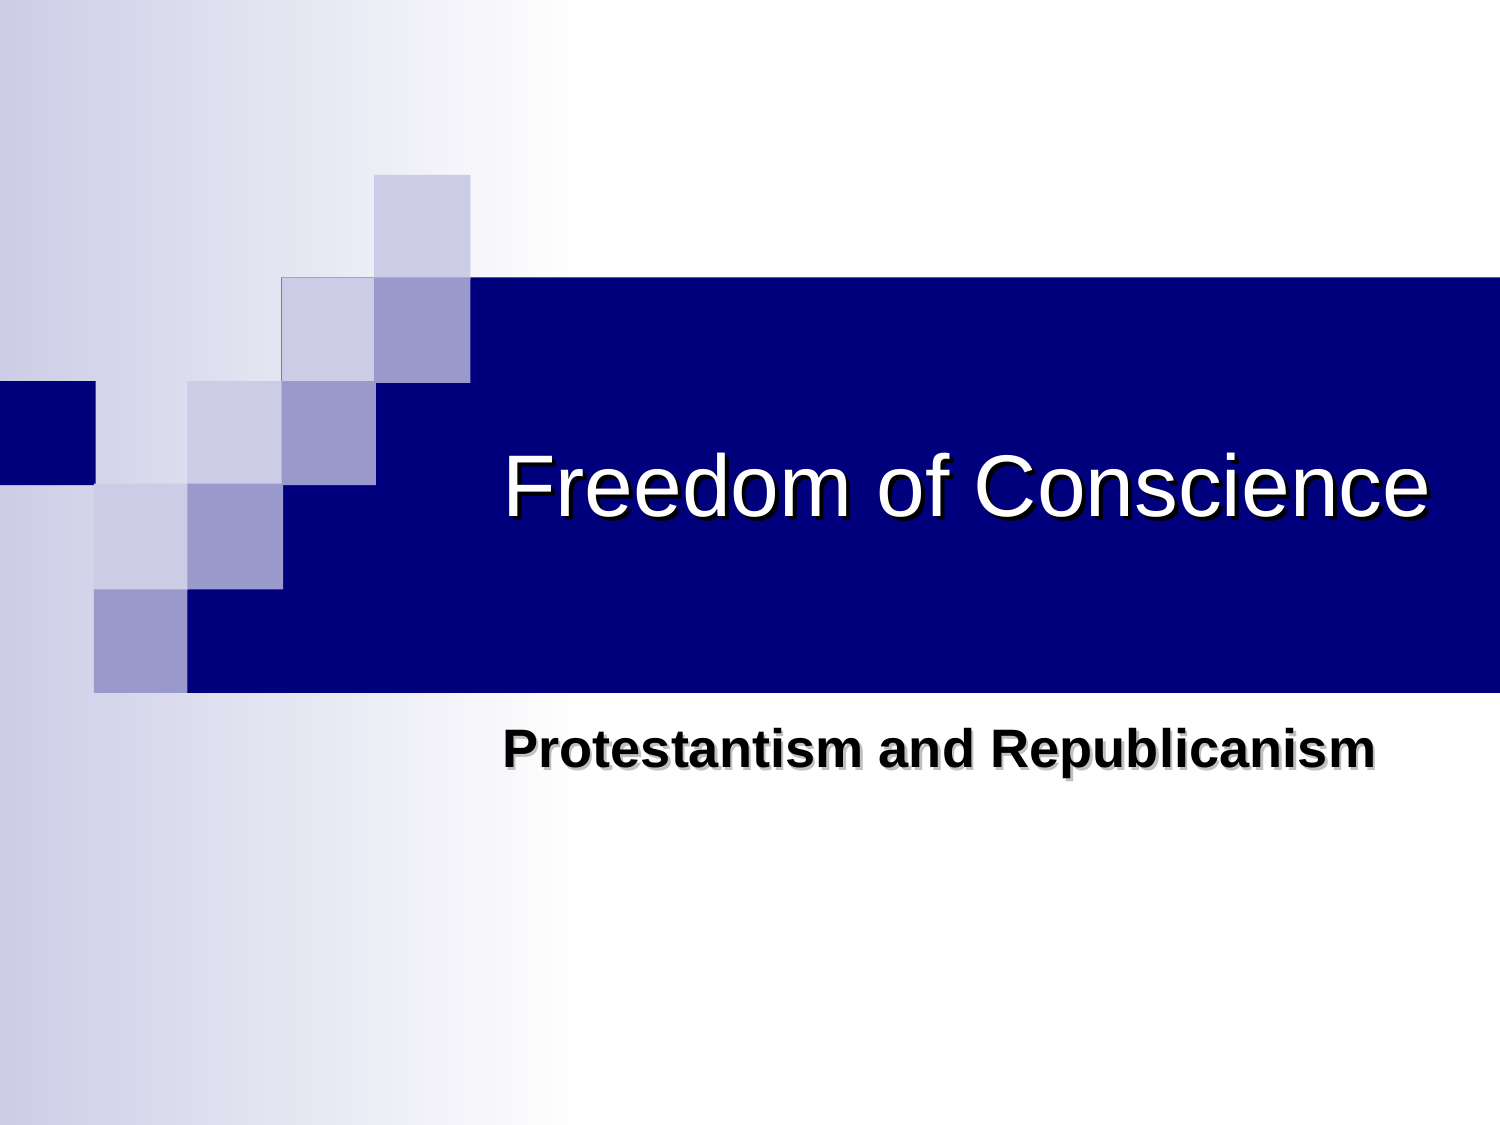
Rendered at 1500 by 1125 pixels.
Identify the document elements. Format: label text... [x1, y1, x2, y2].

title Freedom of Conscience [487, 299, 1476, 663]
subtitle Protestantism and Republicanism [487, 705, 1476, 994]
